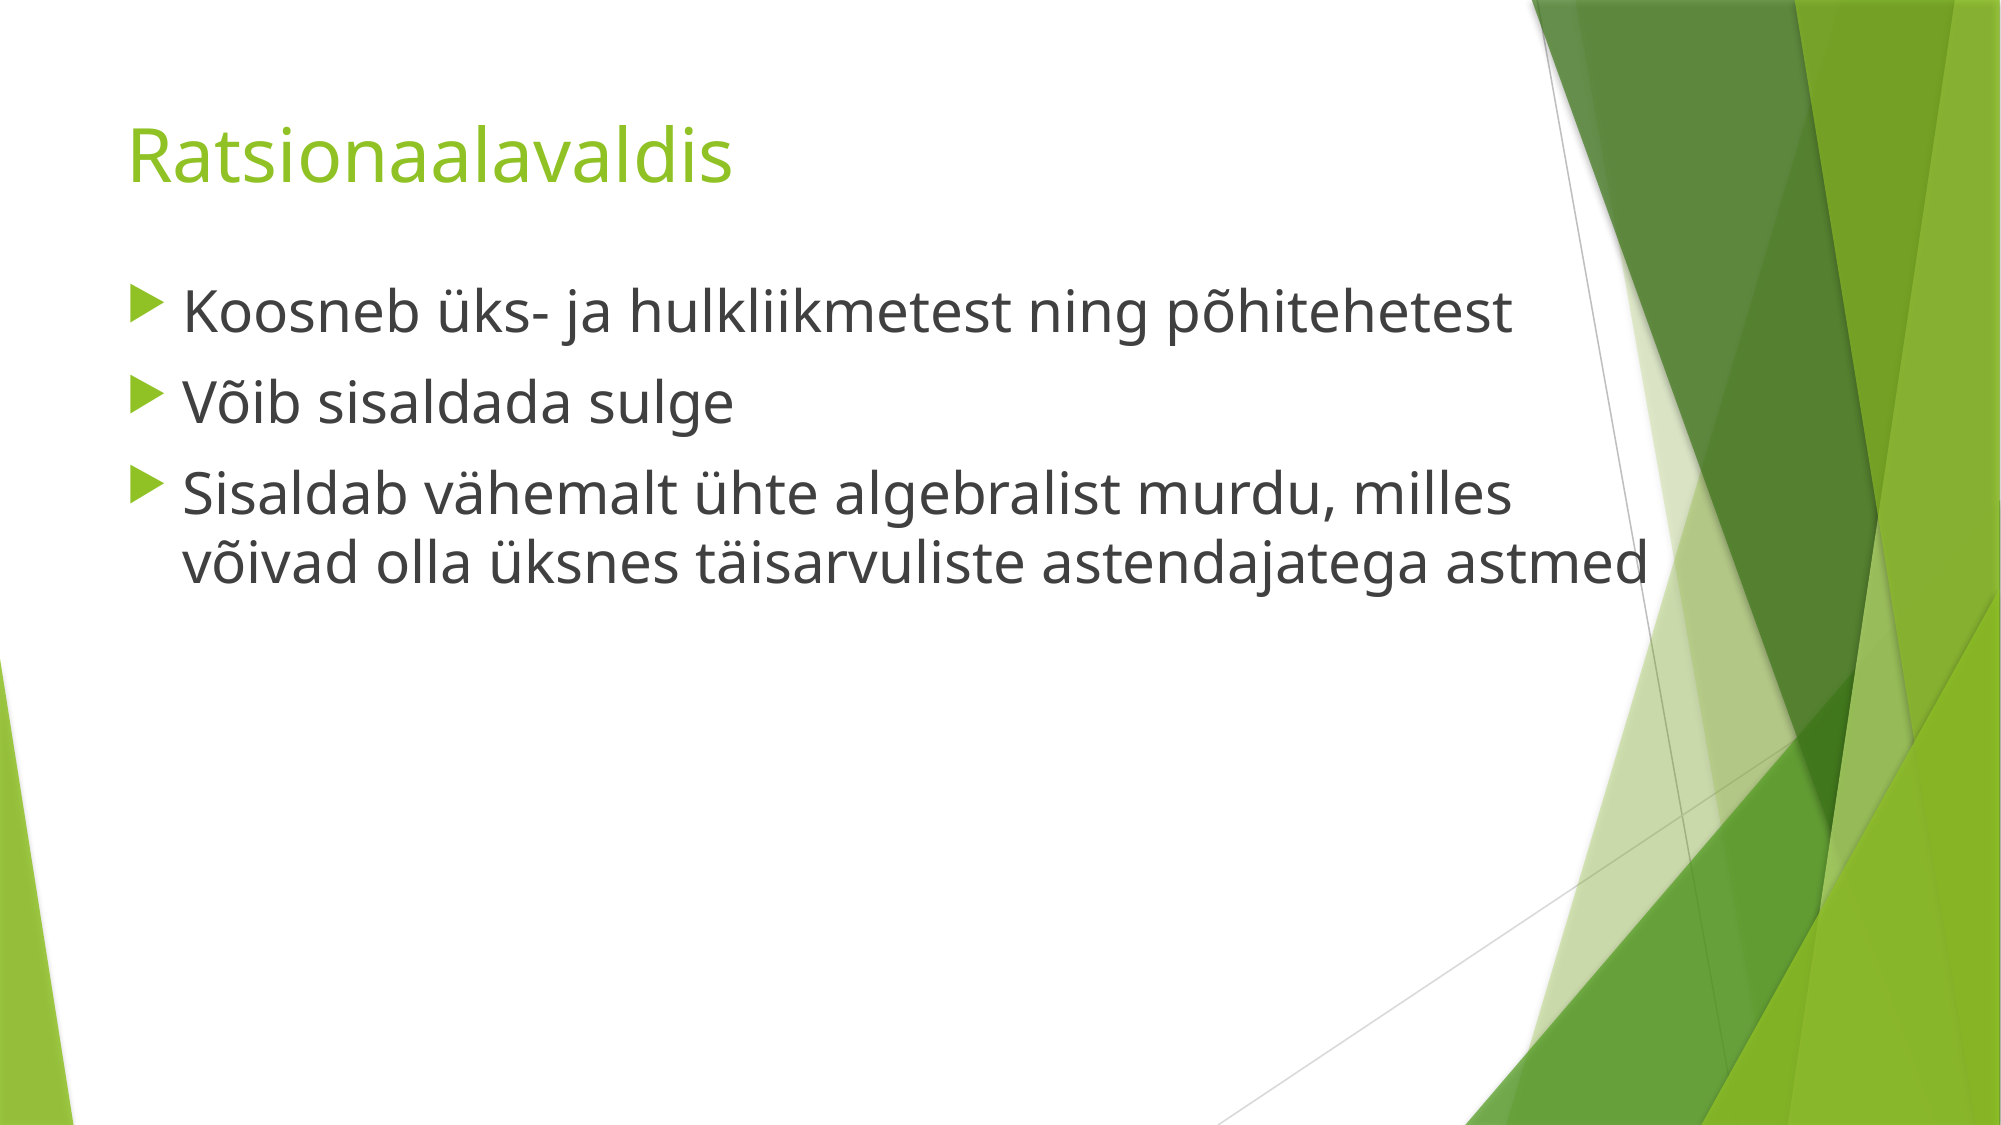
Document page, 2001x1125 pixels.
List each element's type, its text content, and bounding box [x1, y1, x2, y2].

title Ratsionaalavaldis [111, 99, 1522, 266]
list Koosneb üks- ja hulkliikmetest ning põhitehetest Võib sisaldada sulge Sisaldab vähemalt ühte algebralist murdu, milles võivad olla üksnes täisarvuliste astendajatega astmed [111, 266, 1691, 1125]
